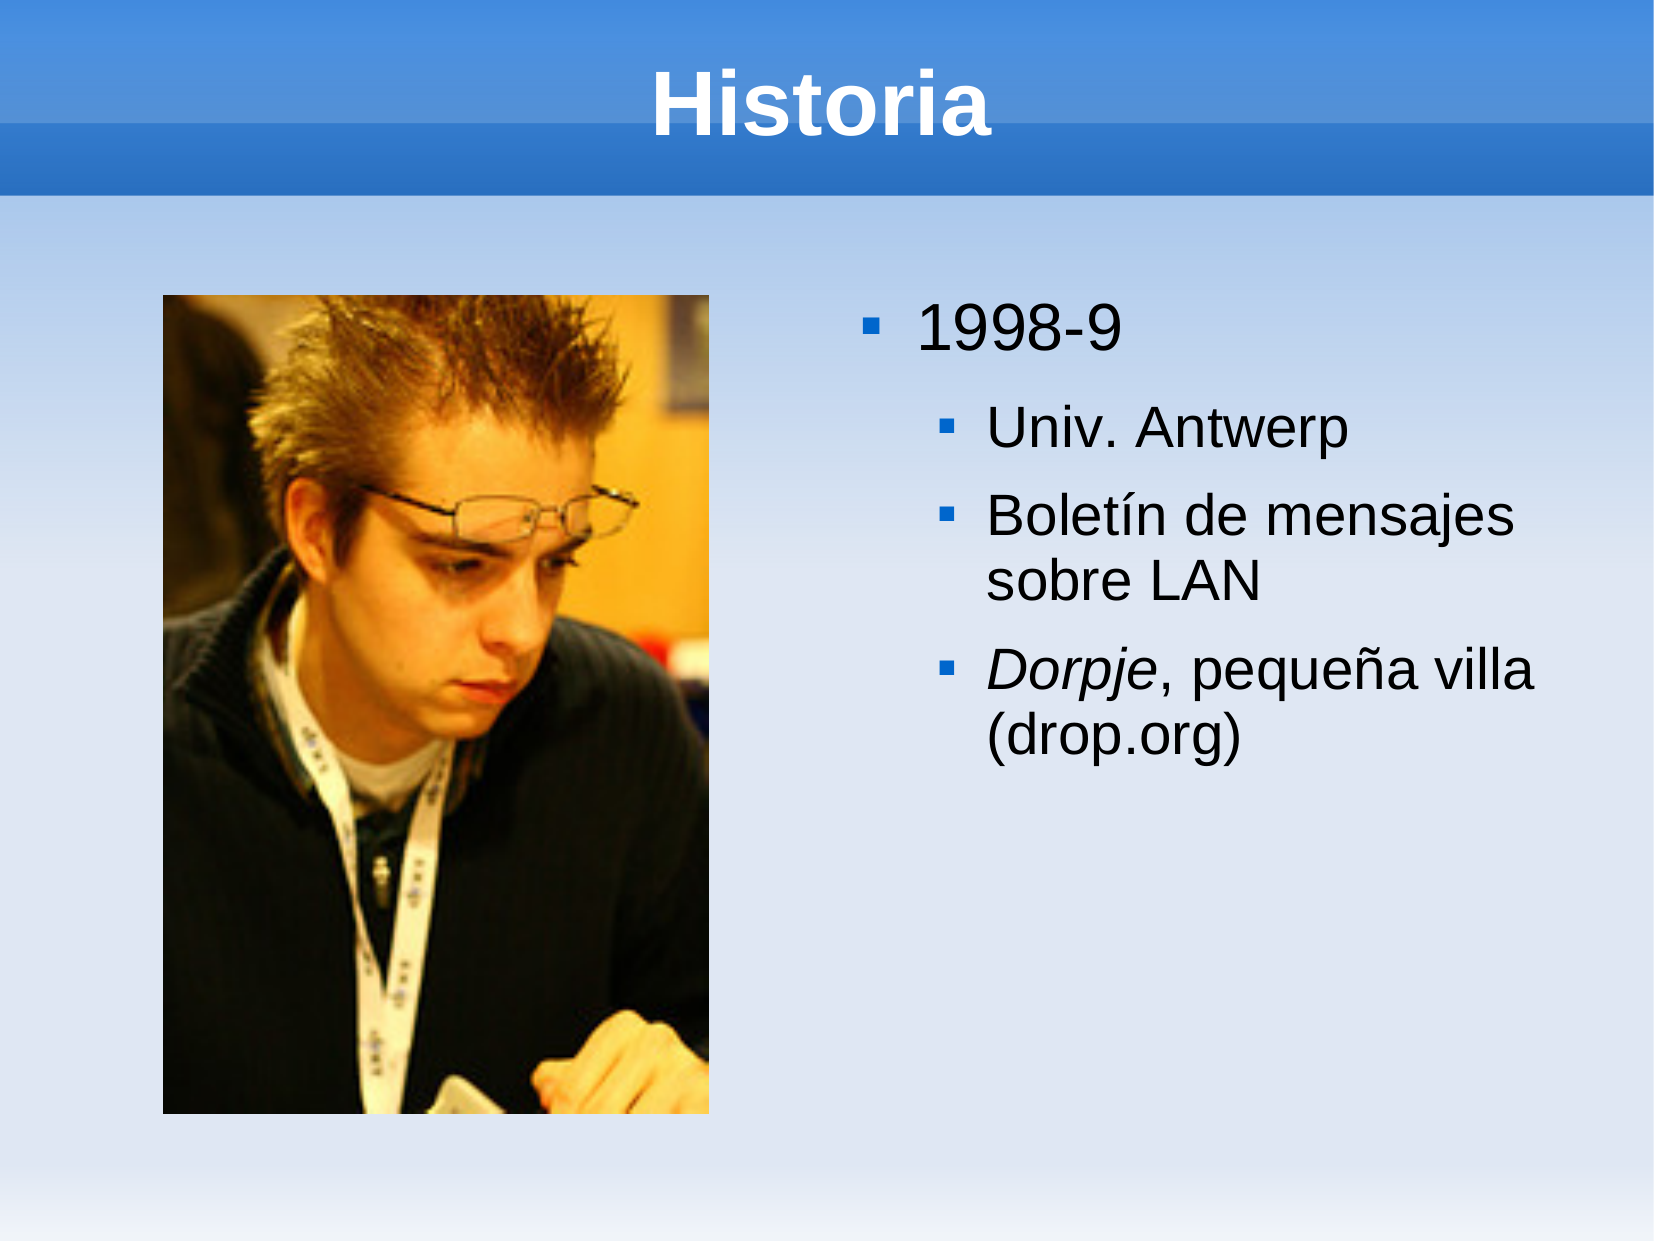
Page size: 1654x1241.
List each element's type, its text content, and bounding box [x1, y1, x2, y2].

picture [0, 0, 1654, 1241]
title Historia [76, 0, 1565, 208]
list 1998-9 Univ. Antwerp Boletín de mensajes sobre LAN Dorpje, pequeña villa (drop.org) [845, 290, 1572, 1094]
